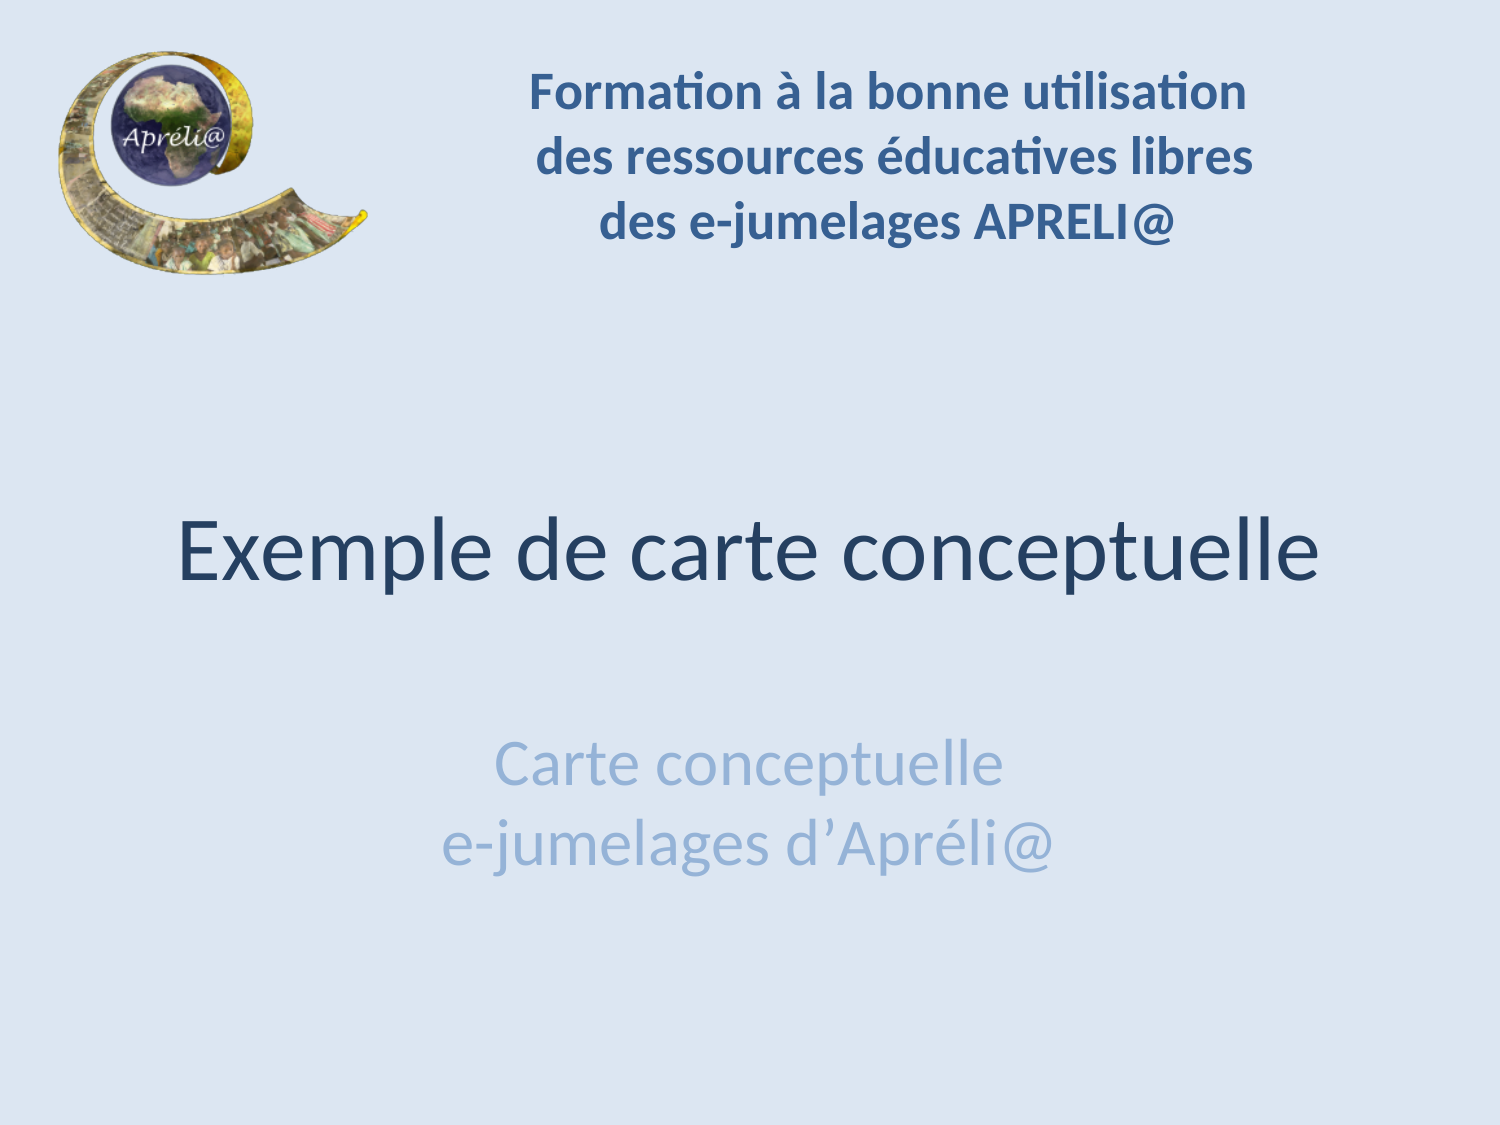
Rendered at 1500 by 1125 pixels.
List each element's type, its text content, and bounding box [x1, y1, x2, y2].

text_box Formation à la bonne utilisation des ressources éducatives libres des e-jumelages APRELI@ [374, 47, 1416, 259]
text_box Exemple de carte conceptuelle [112, 423, 1388, 665]
text_box Carte conceptuelle e-jumelages d’Apréli@ [225, 711, 1276, 922]
picture [48, 47, 372, 278]
